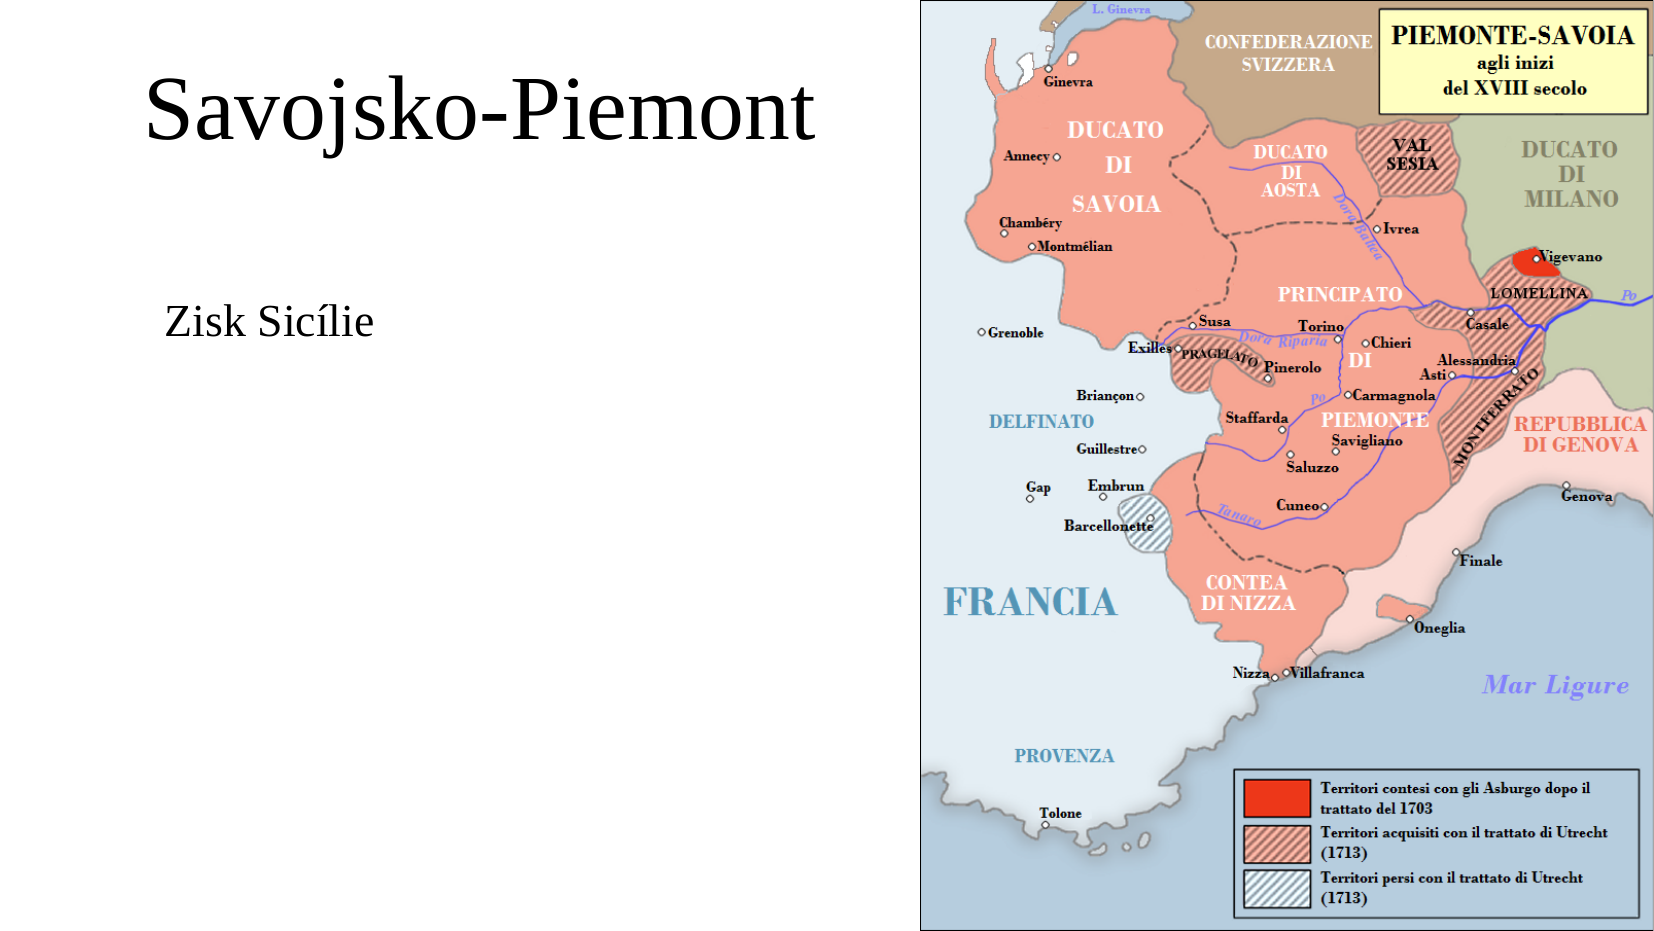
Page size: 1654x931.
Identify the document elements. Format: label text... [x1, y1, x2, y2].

text_box Zisk Sicílie [150, 288, 586, 571]
title Savojsko-Piemont [60, 7, 901, 211]
picture [920, 0, 1654, 931]
